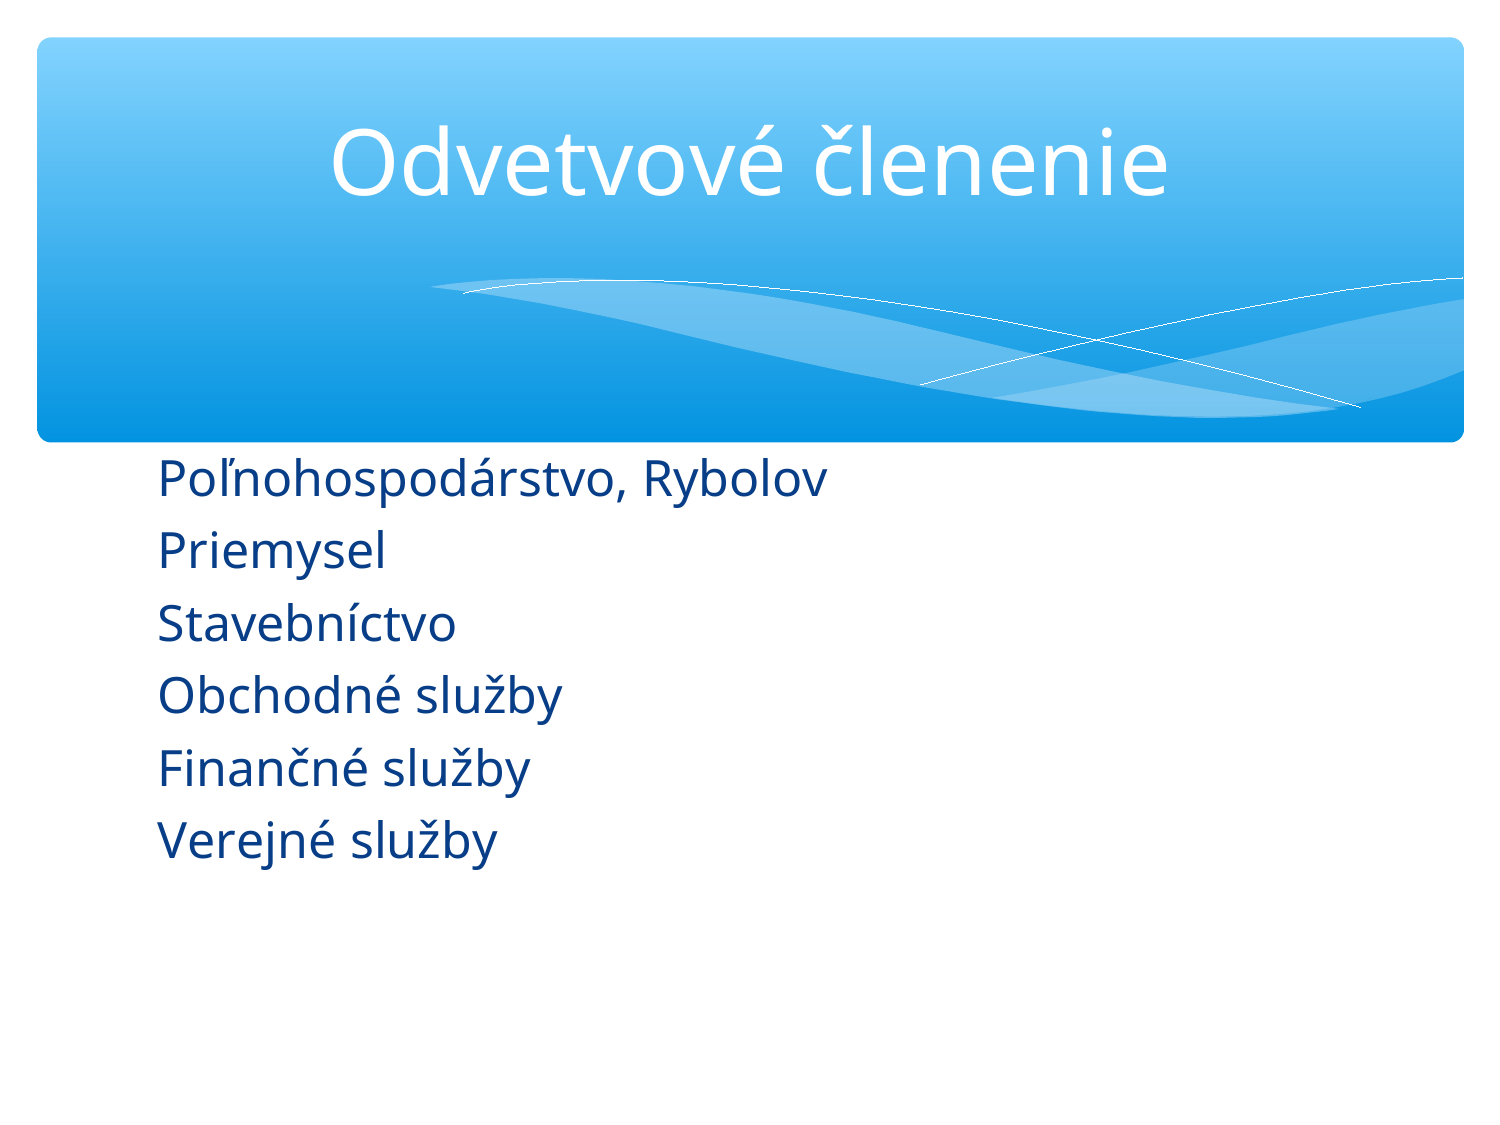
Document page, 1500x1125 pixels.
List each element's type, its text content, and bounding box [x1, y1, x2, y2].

title Odvetvové členenie [75, 55, 1426, 262]
list Poľnohospodárstvo, Rybolov Priemysel Stavebníctvo Obchodné služby Finančné služby Verejné služby [142, 438, 1359, 1005]
